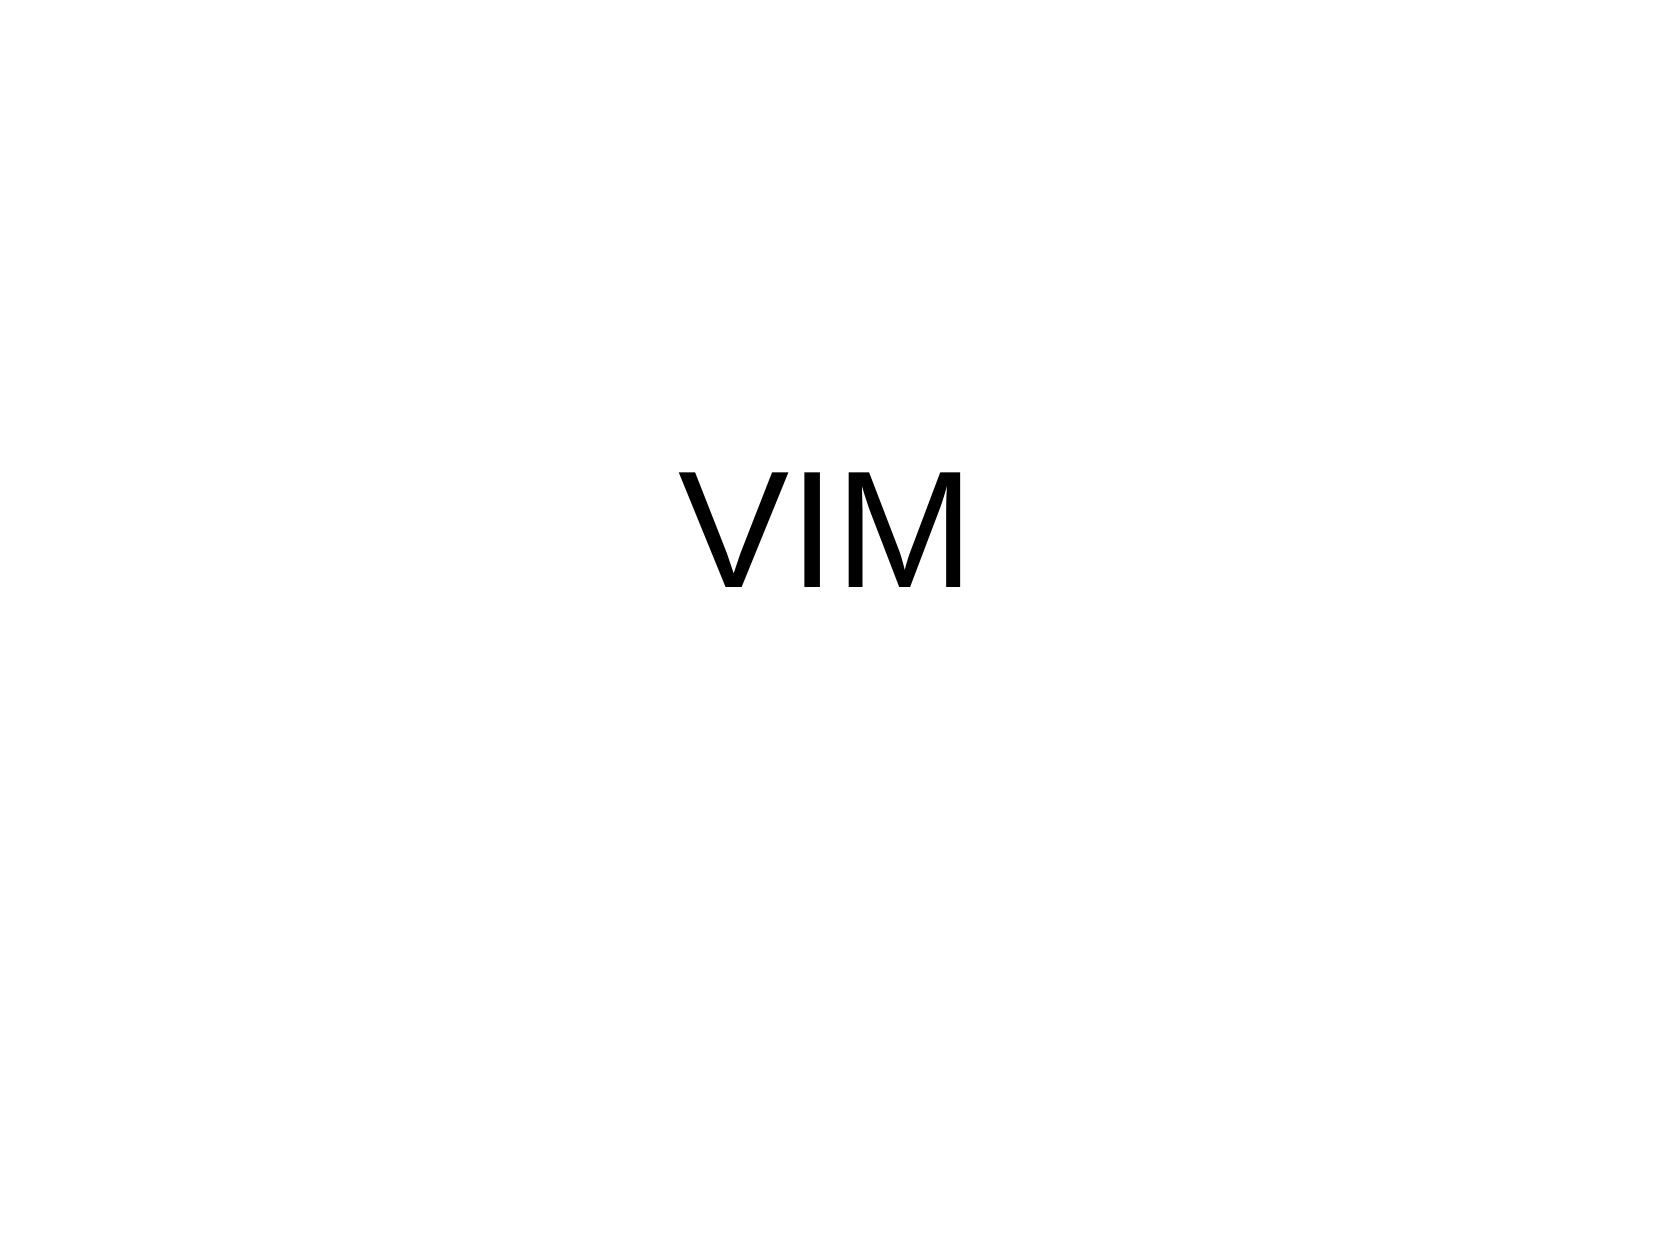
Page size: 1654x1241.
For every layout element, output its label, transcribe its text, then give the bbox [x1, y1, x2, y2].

subtitle VIM [82, 49, 1571, 1010]
